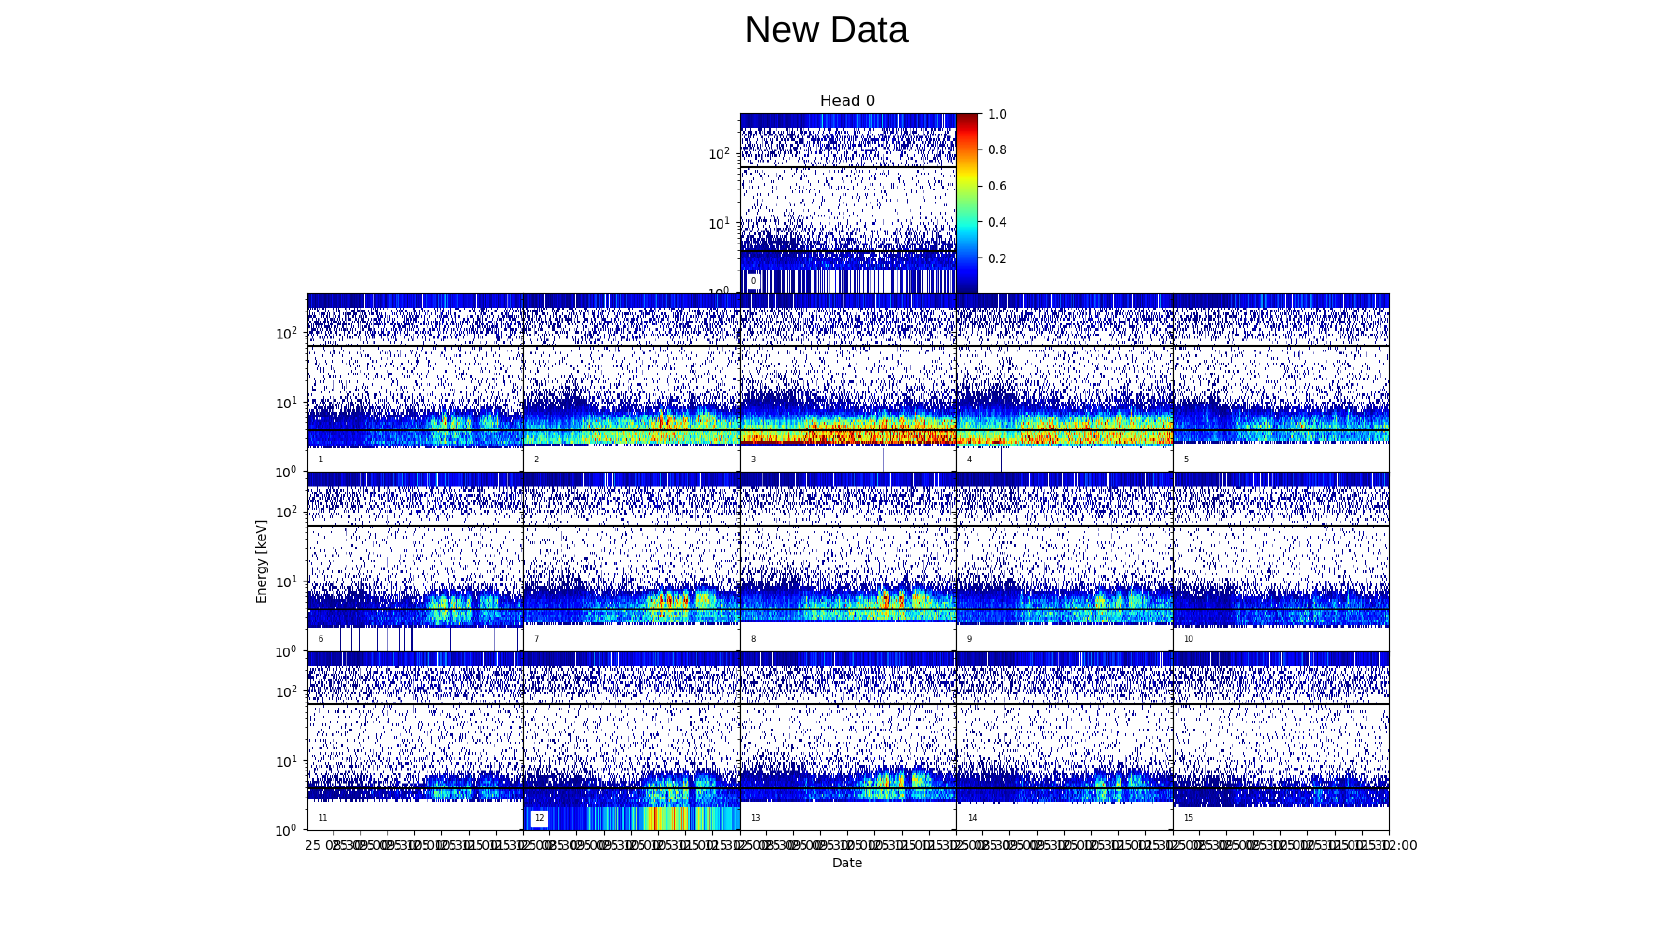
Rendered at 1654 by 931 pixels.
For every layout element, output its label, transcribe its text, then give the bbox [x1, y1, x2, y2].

text_box New Data [729, 1, 924, 58]
picture [132, 1, 1528, 931]
